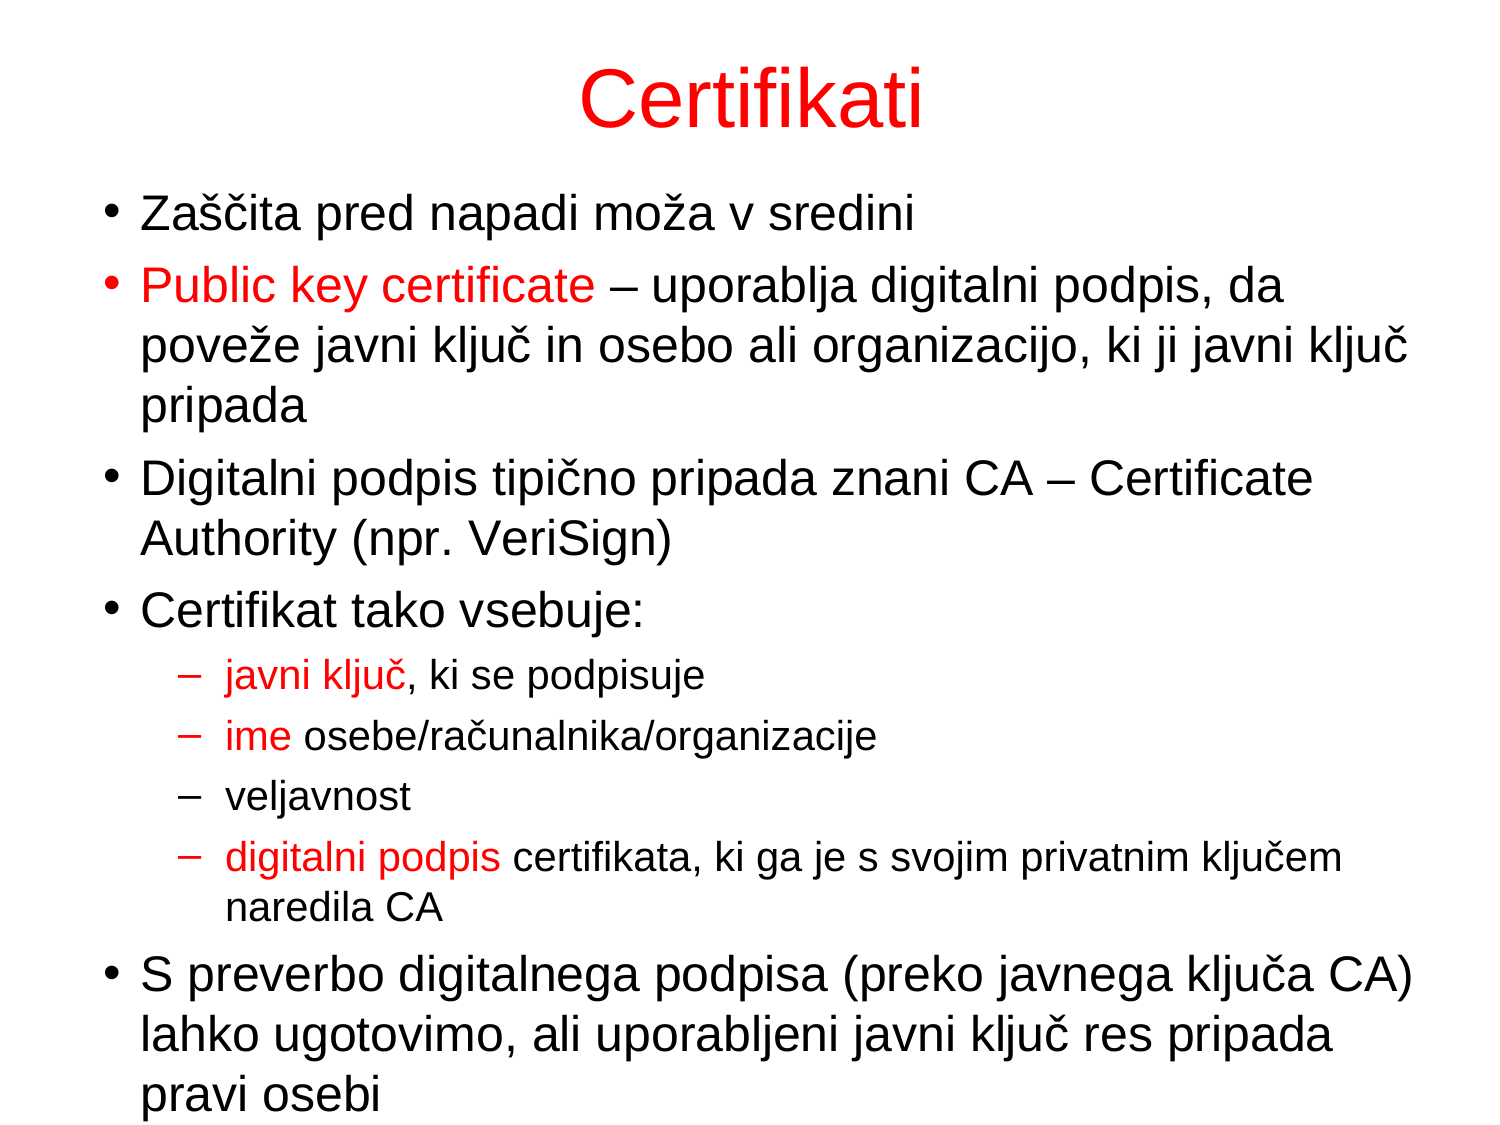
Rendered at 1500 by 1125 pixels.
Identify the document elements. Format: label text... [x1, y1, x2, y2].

text_box Zaščita pred napadi moža v sredini Public key certificate – uporablja digitalni podpis, da poveže javni ključ in osebo ali organizacijo, ki ji javni ključ pripada Digitalni podpis tipično pripada znani CA – Certificate Authority (npr. VeriSign) Certifikat tako vsebuje: javni ključ, ki se podpisuje ime osebe/računalnika/organizacije veljavnost digitalni podpis certifikata, ki ga je s svojim privatnim ključem naredila CA S preverbo digitalnega podpisa (preko javnega ključa CA) lahko ugotovimo, ali uporabljeni javni ključ res pripada pravi osebi [88, 172, 1436, 1125]
title Certifikati [76, 0, 1427, 188]
